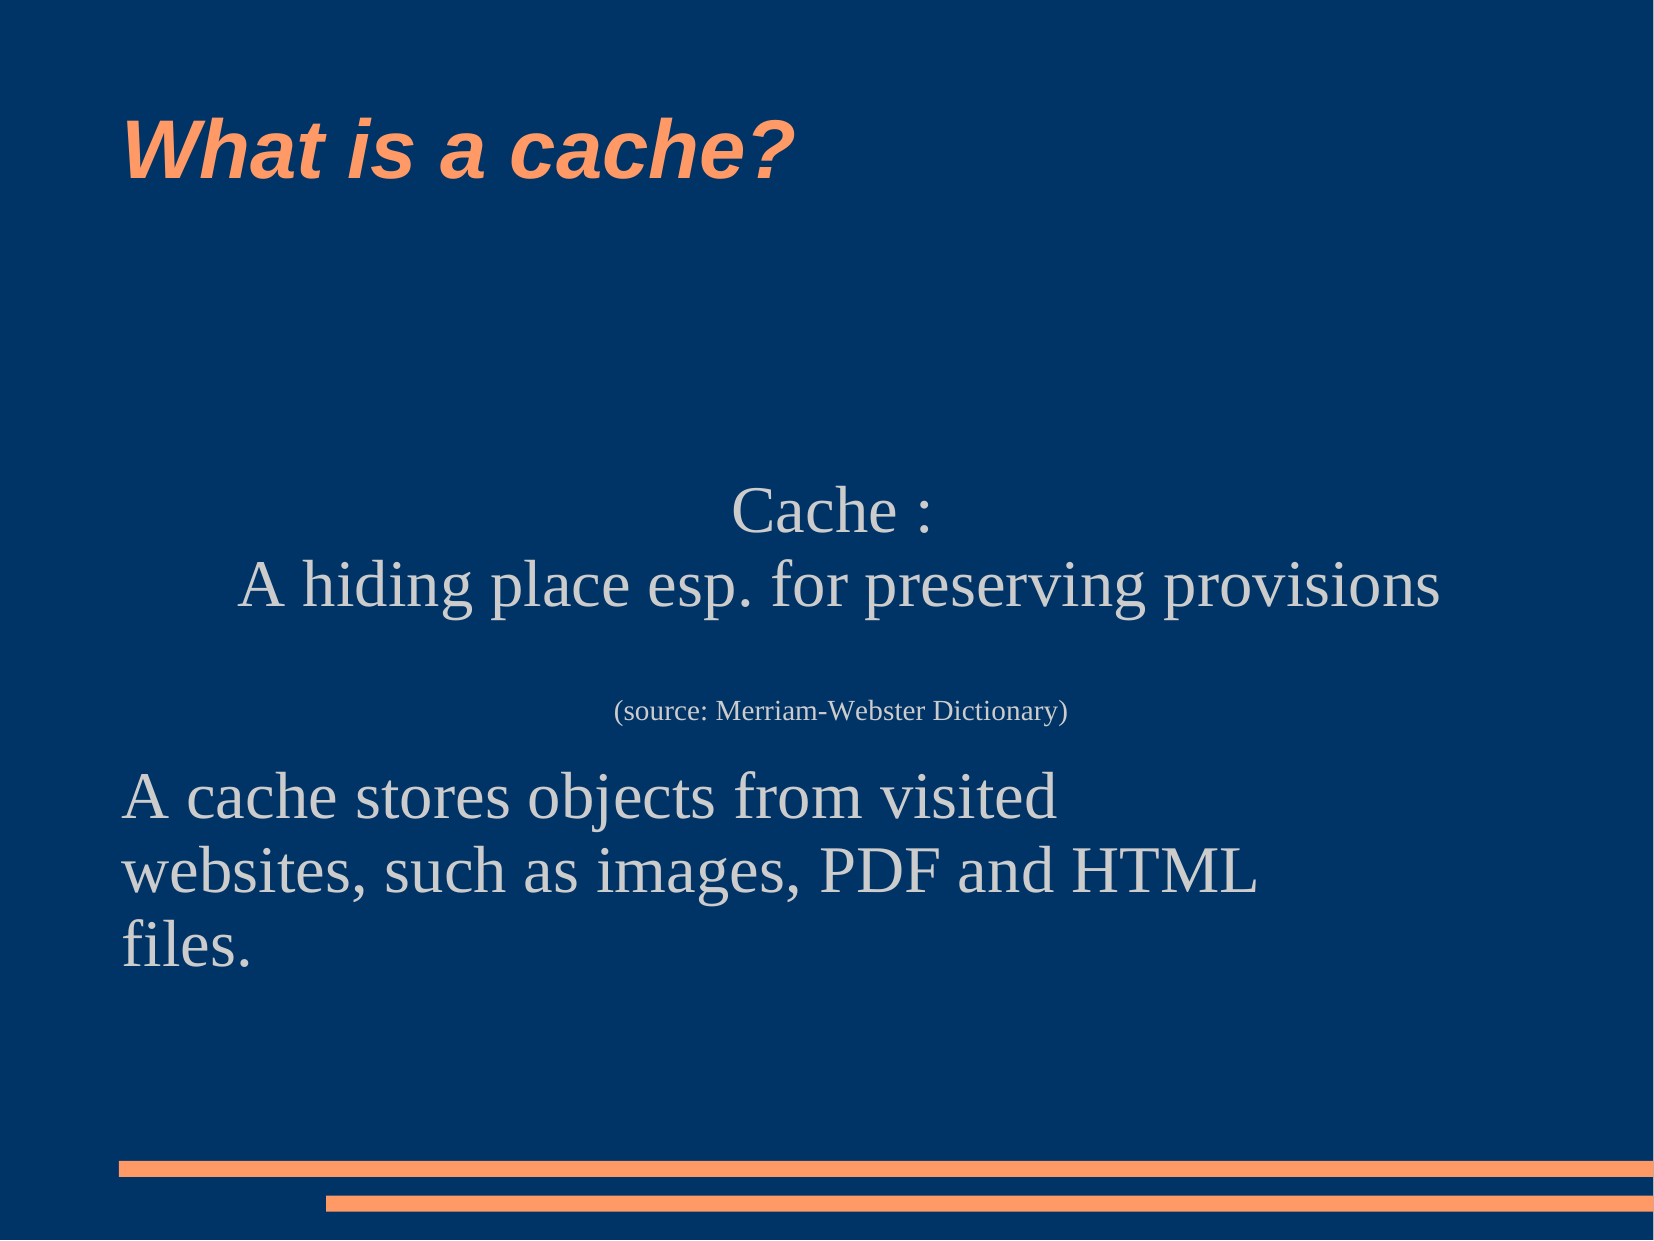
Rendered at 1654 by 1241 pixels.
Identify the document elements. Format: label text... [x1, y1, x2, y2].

title What is a cache? [121, 46, 1534, 254]
subtitle Cache : A hiding place esp. for preserving provisions (source: Merriam-Webster Dictionary) A cache stores objects from visited websites, such as images, PDF and HTML files. [121, 322, 1561, 1133]
